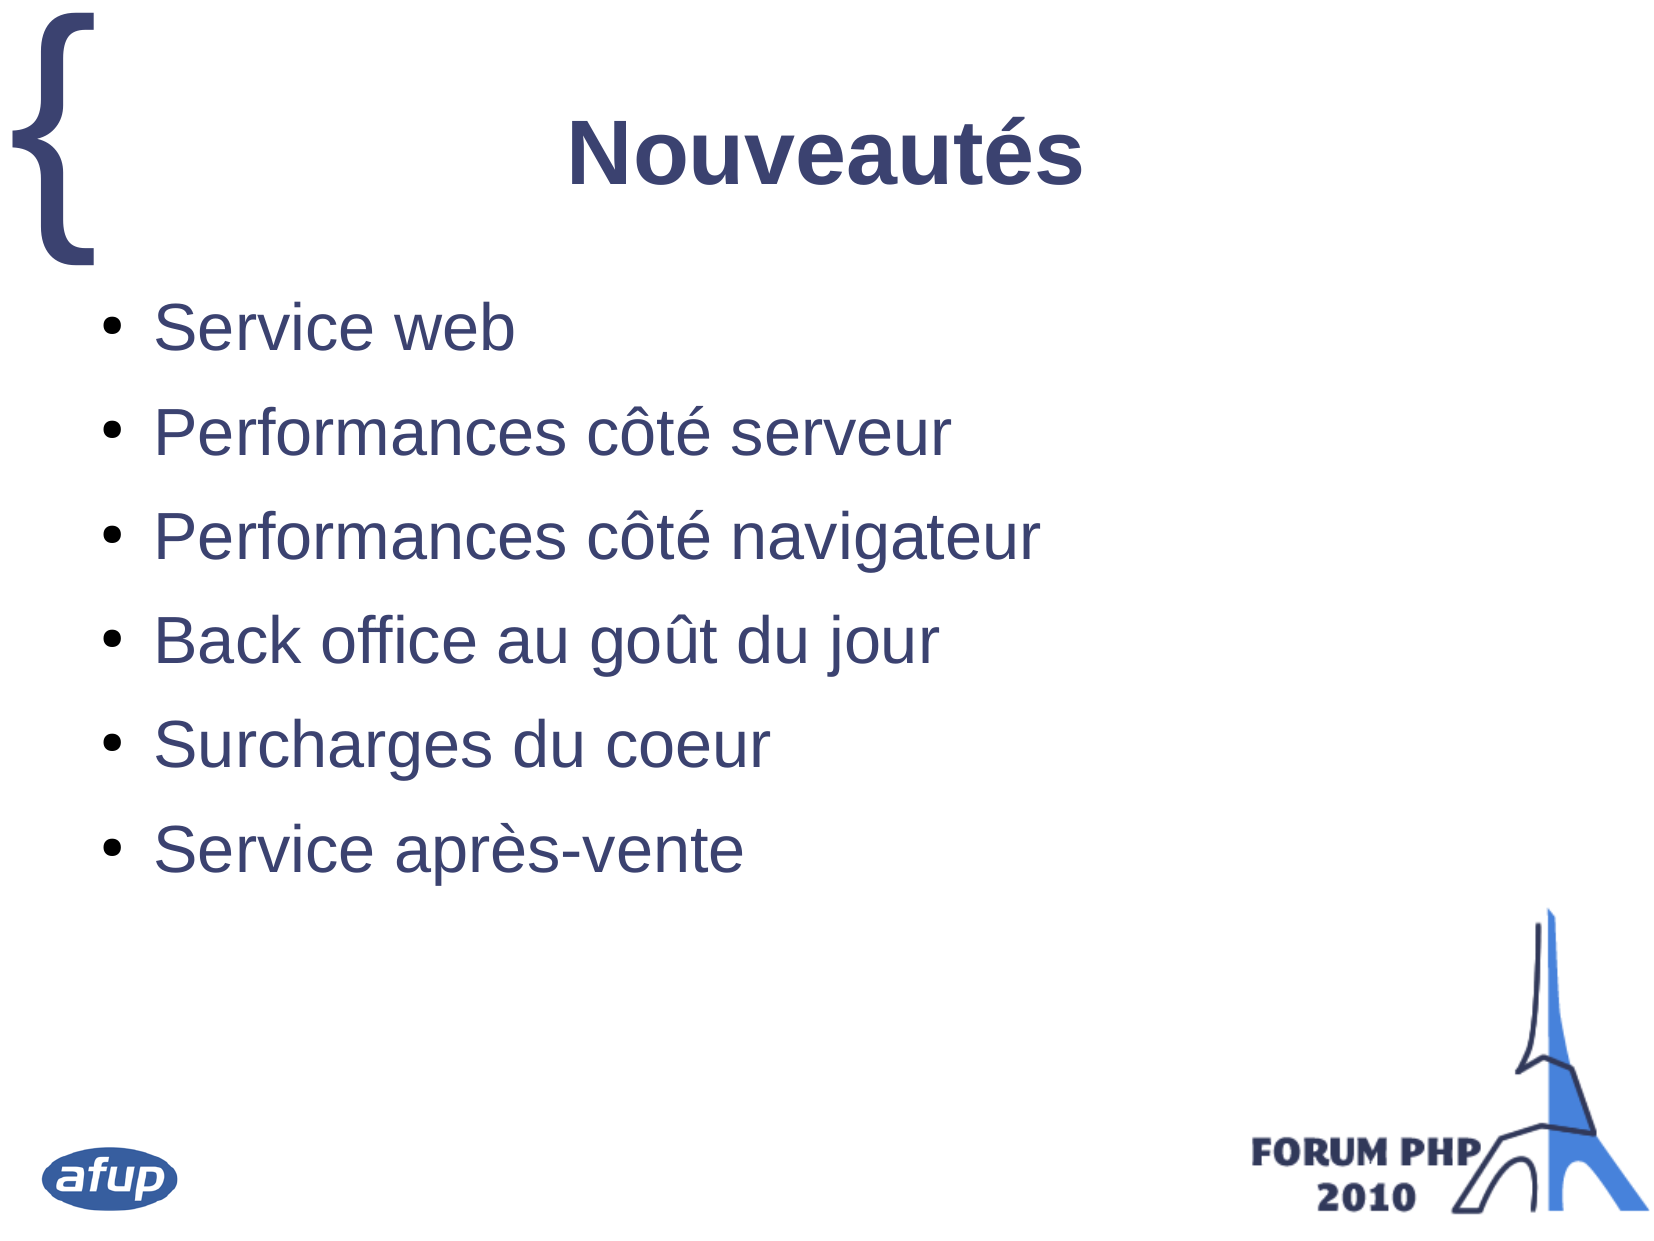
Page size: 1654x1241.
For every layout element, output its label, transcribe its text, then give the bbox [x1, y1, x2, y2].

list Service web Performances côté serveur Performances côté navigateur Back office au goût du jour Surcharges du coeur Service après-vente [82, 290, 1571, 1109]
picture [1240, 872, 1650, 1241]
picture [41, 1146, 178, 1211]
title Nouveautés [82, 49, 1571, 257]
